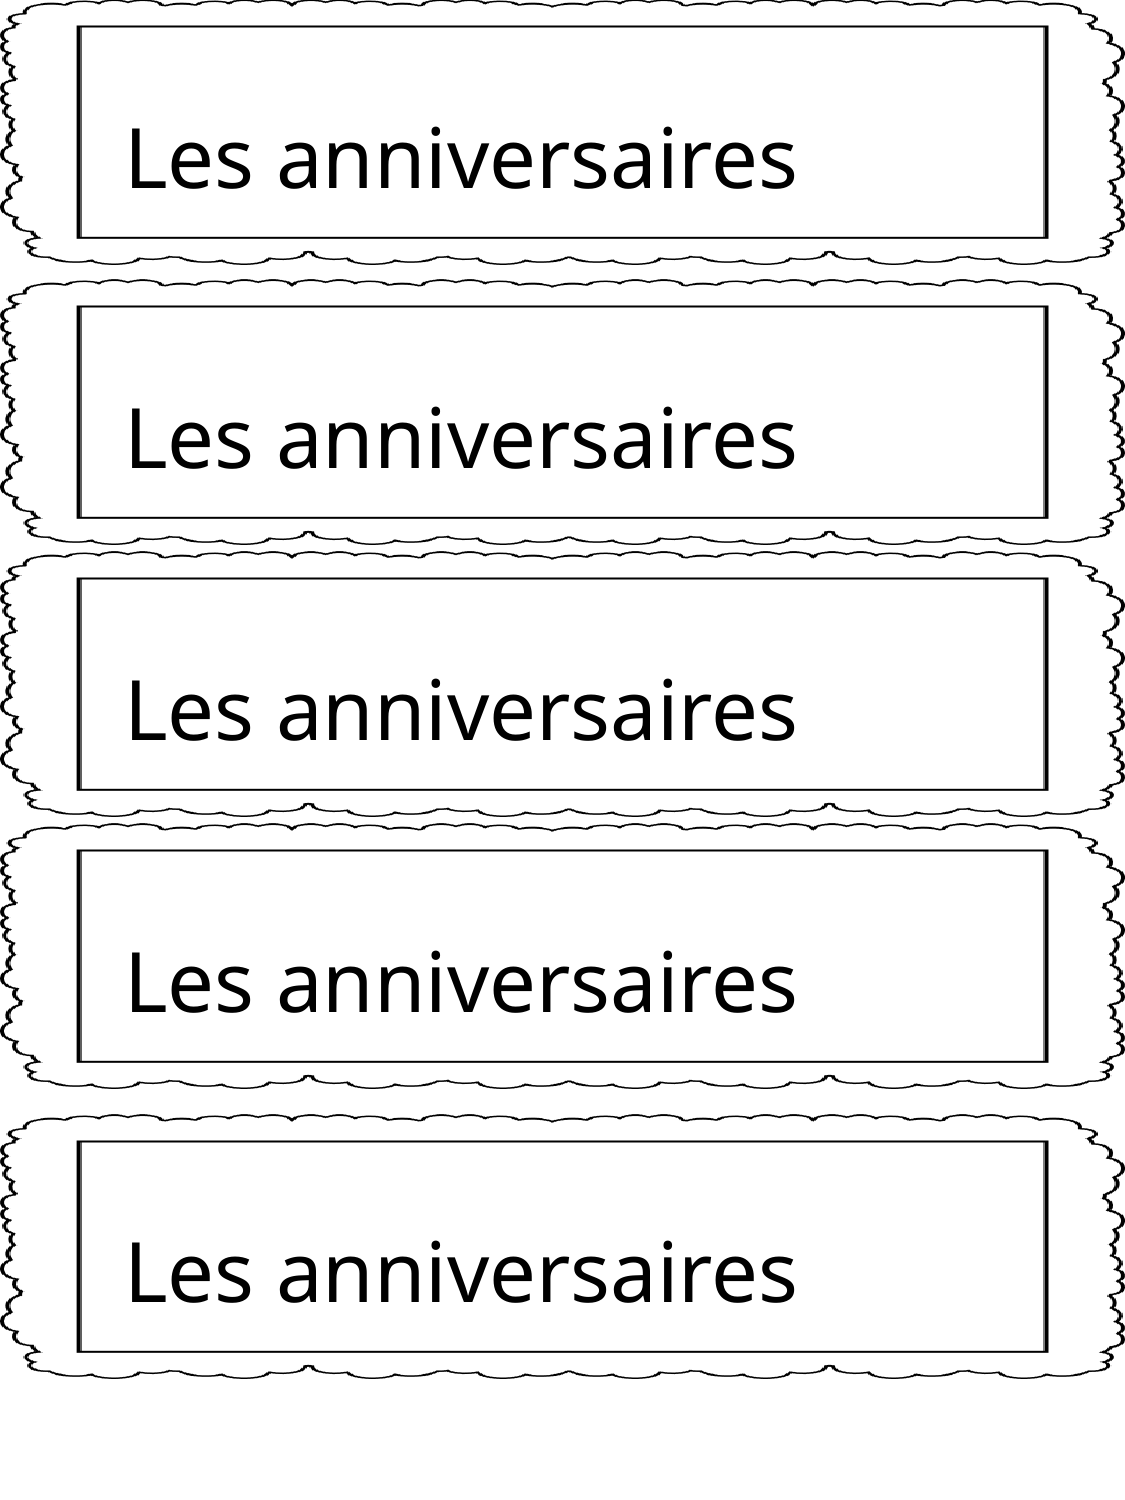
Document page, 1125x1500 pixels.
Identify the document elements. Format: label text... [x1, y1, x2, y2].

text_box Les anniversaires [109, 1212, 815, 1327]
picture [0, 1114, 1125, 1379]
text_box Les anniversaires [109, 921, 815, 1036]
picture [0, 0, 1125, 265]
text_box Les anniversaires [109, 649, 815, 765]
picture [0, 279, 1125, 545]
text_box Les anniversaires [109, 98, 815, 213]
picture [0, 551, 1125, 817]
text_box Les anniversaires [109, 378, 815, 493]
picture [0, 823, 1125, 1089]
